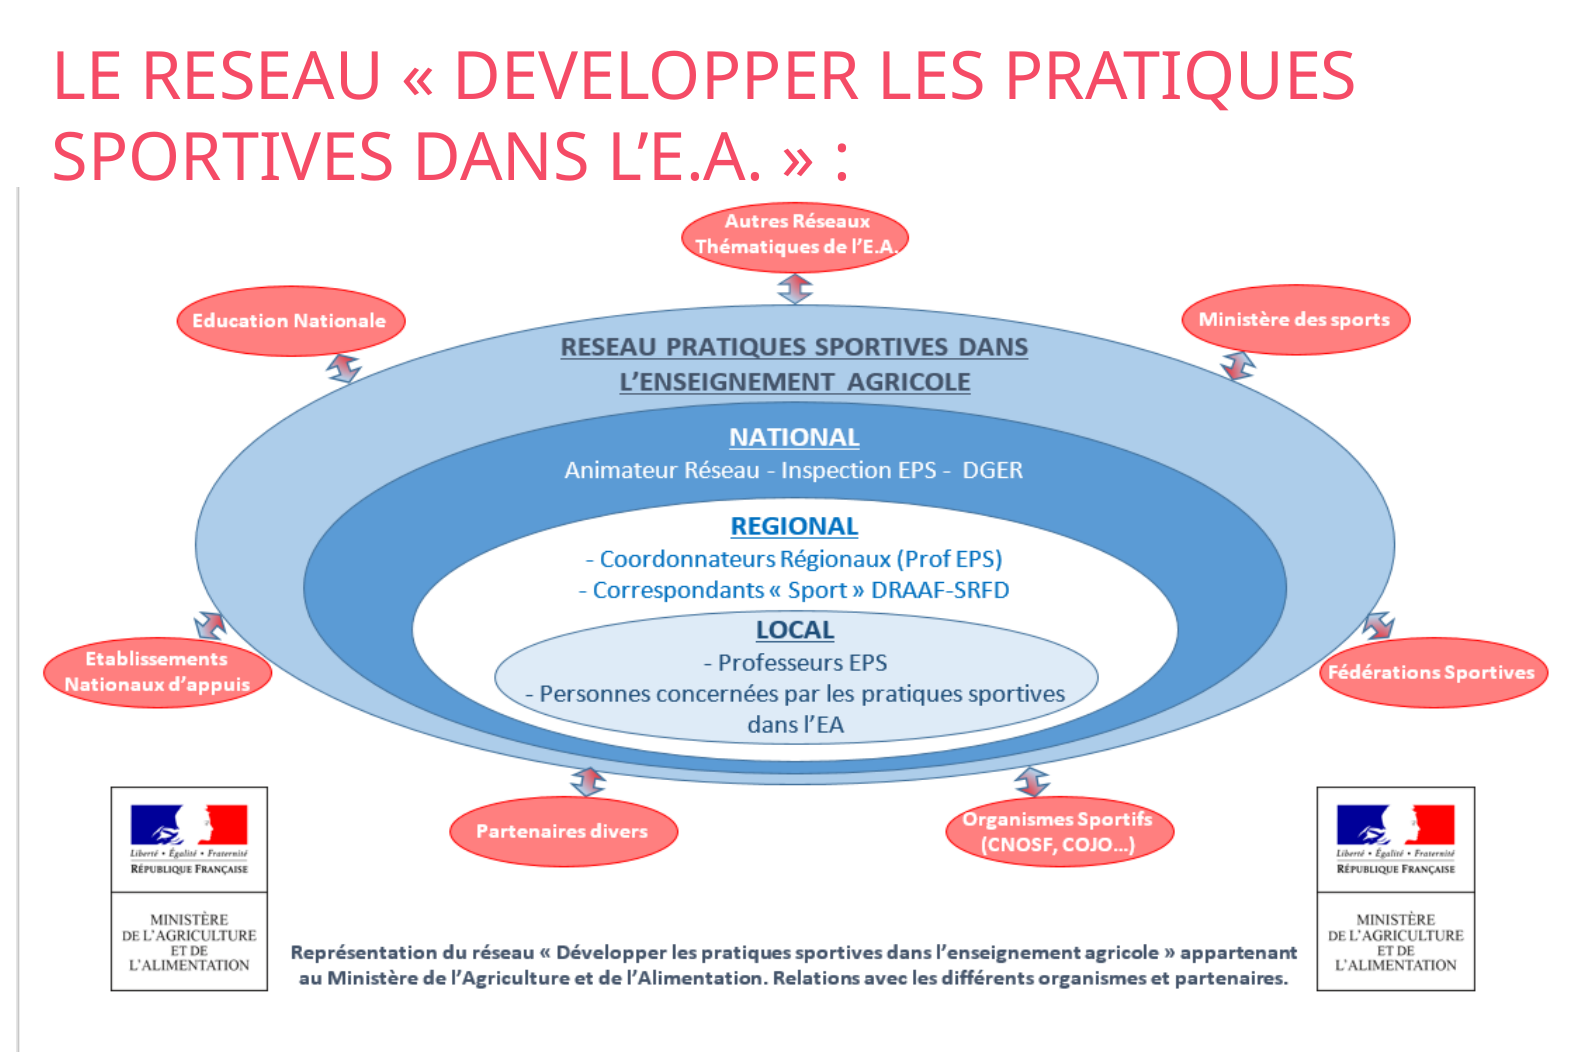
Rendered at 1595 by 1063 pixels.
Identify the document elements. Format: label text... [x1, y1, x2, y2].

picture [16, 187, 1574, 1052]
title LE RESEAU « DEVELOPPER LES PRATIQUES SPORTIVES DANS L’E.A. » : [36, 26, 1558, 187]
